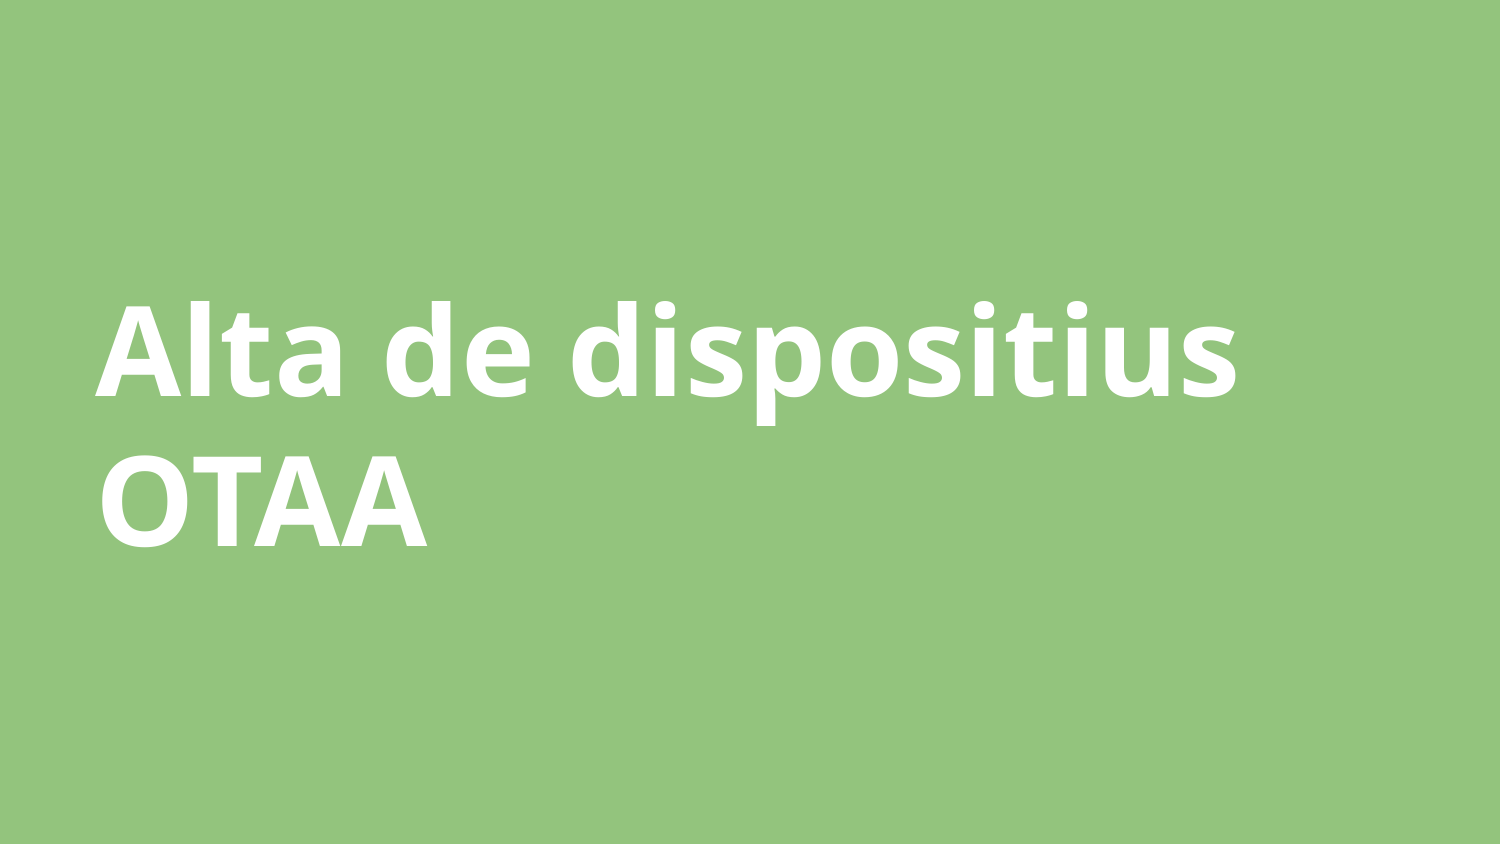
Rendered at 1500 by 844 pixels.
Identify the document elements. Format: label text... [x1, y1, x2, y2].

title Alta de dispositius OTAA [80, 86, 1477, 758]
